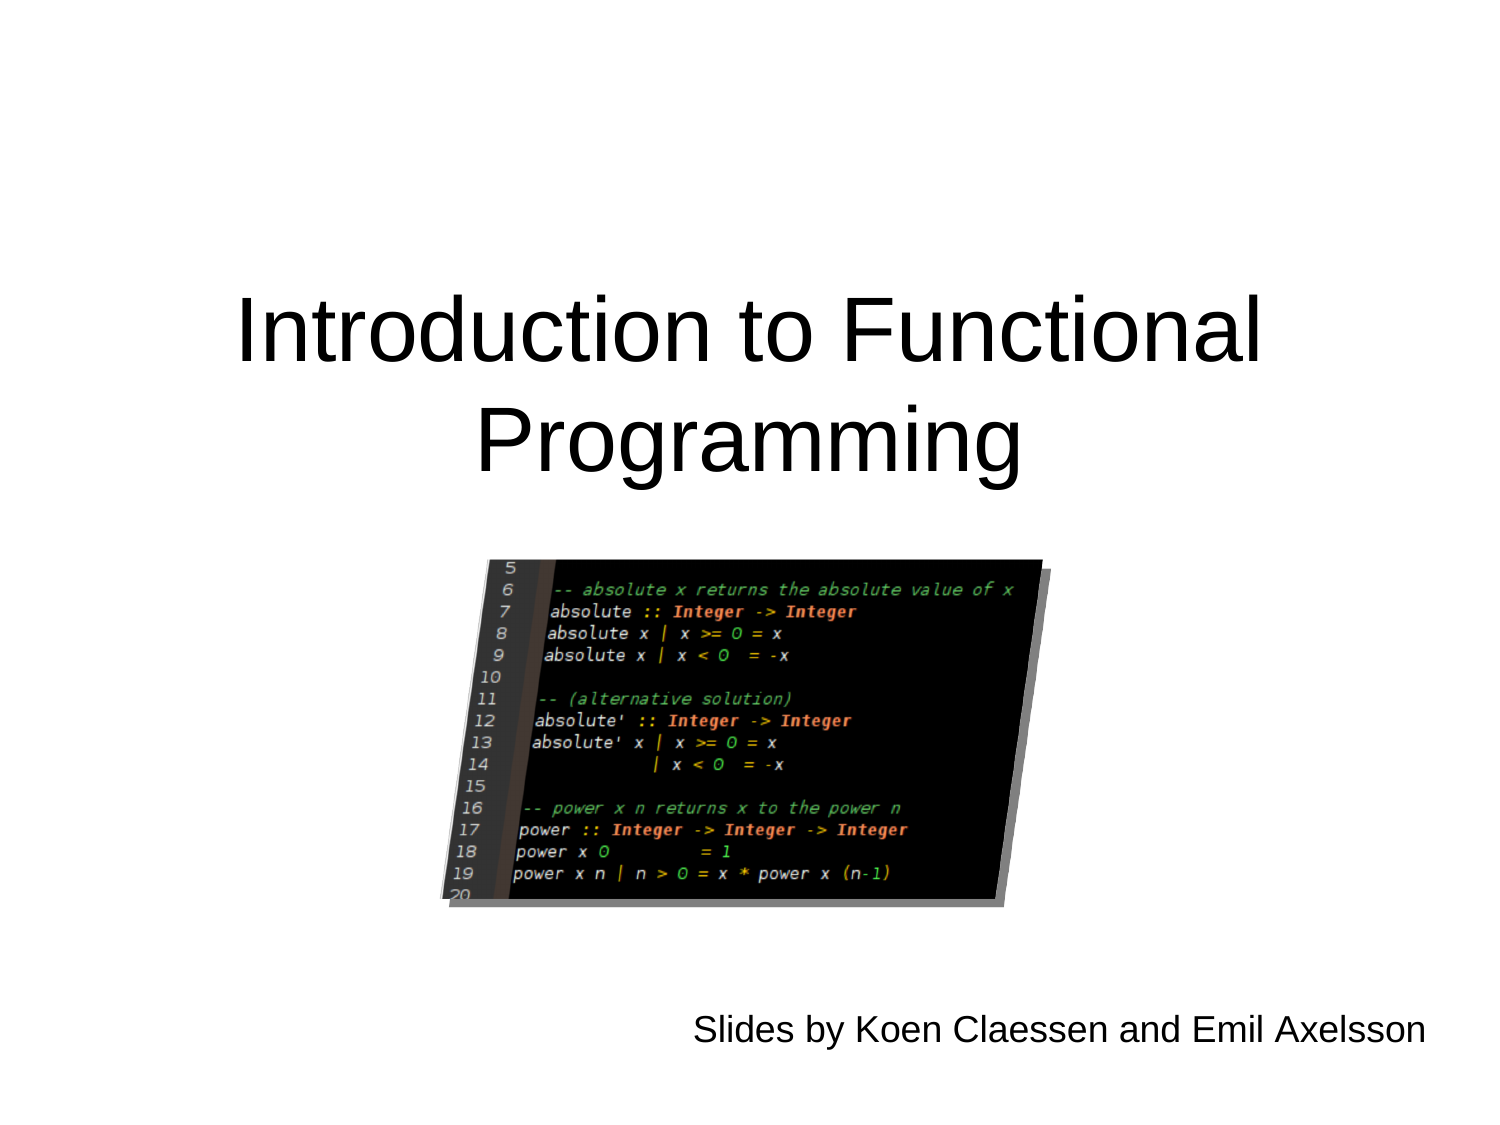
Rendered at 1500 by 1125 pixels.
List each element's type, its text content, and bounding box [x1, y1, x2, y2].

subtitle Slides by Koen Claessen and Emil Axelsson [644, 997, 1476, 1109]
picture [439, 559, 1043, 899]
title Introduction to Functional Programming [112, 262, 1388, 498]
